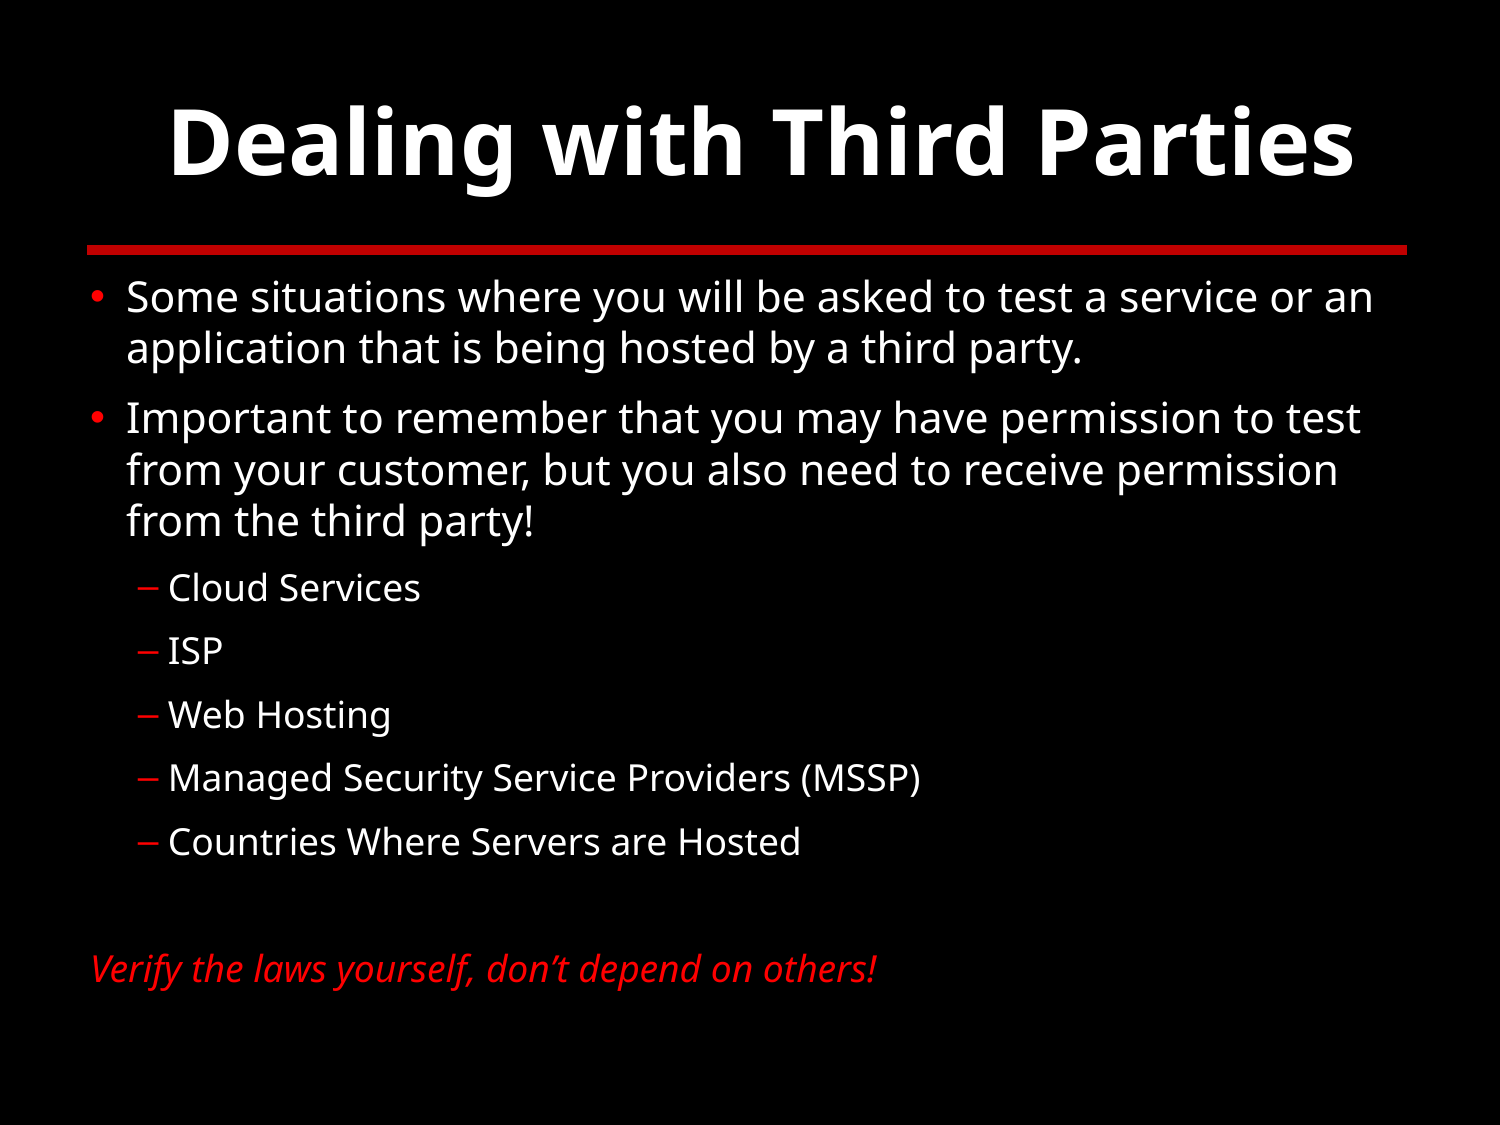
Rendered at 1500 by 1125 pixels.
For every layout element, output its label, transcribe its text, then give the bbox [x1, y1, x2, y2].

title Dealing with Third Parties [75, 45, 1425, 233]
list Some situations where you will be asked to test a service or an application that is being hosted by a third party. Important to remember that you may have permission to test from your customer, but you also need to receive permission from the third party! Cloud Services ISP Web Hosting Managed Security Service Providers (MSSP) Countries Where Servers are Hosted Verify the laws yourself, don’t depend on others! [75, 262, 1425, 1005]
